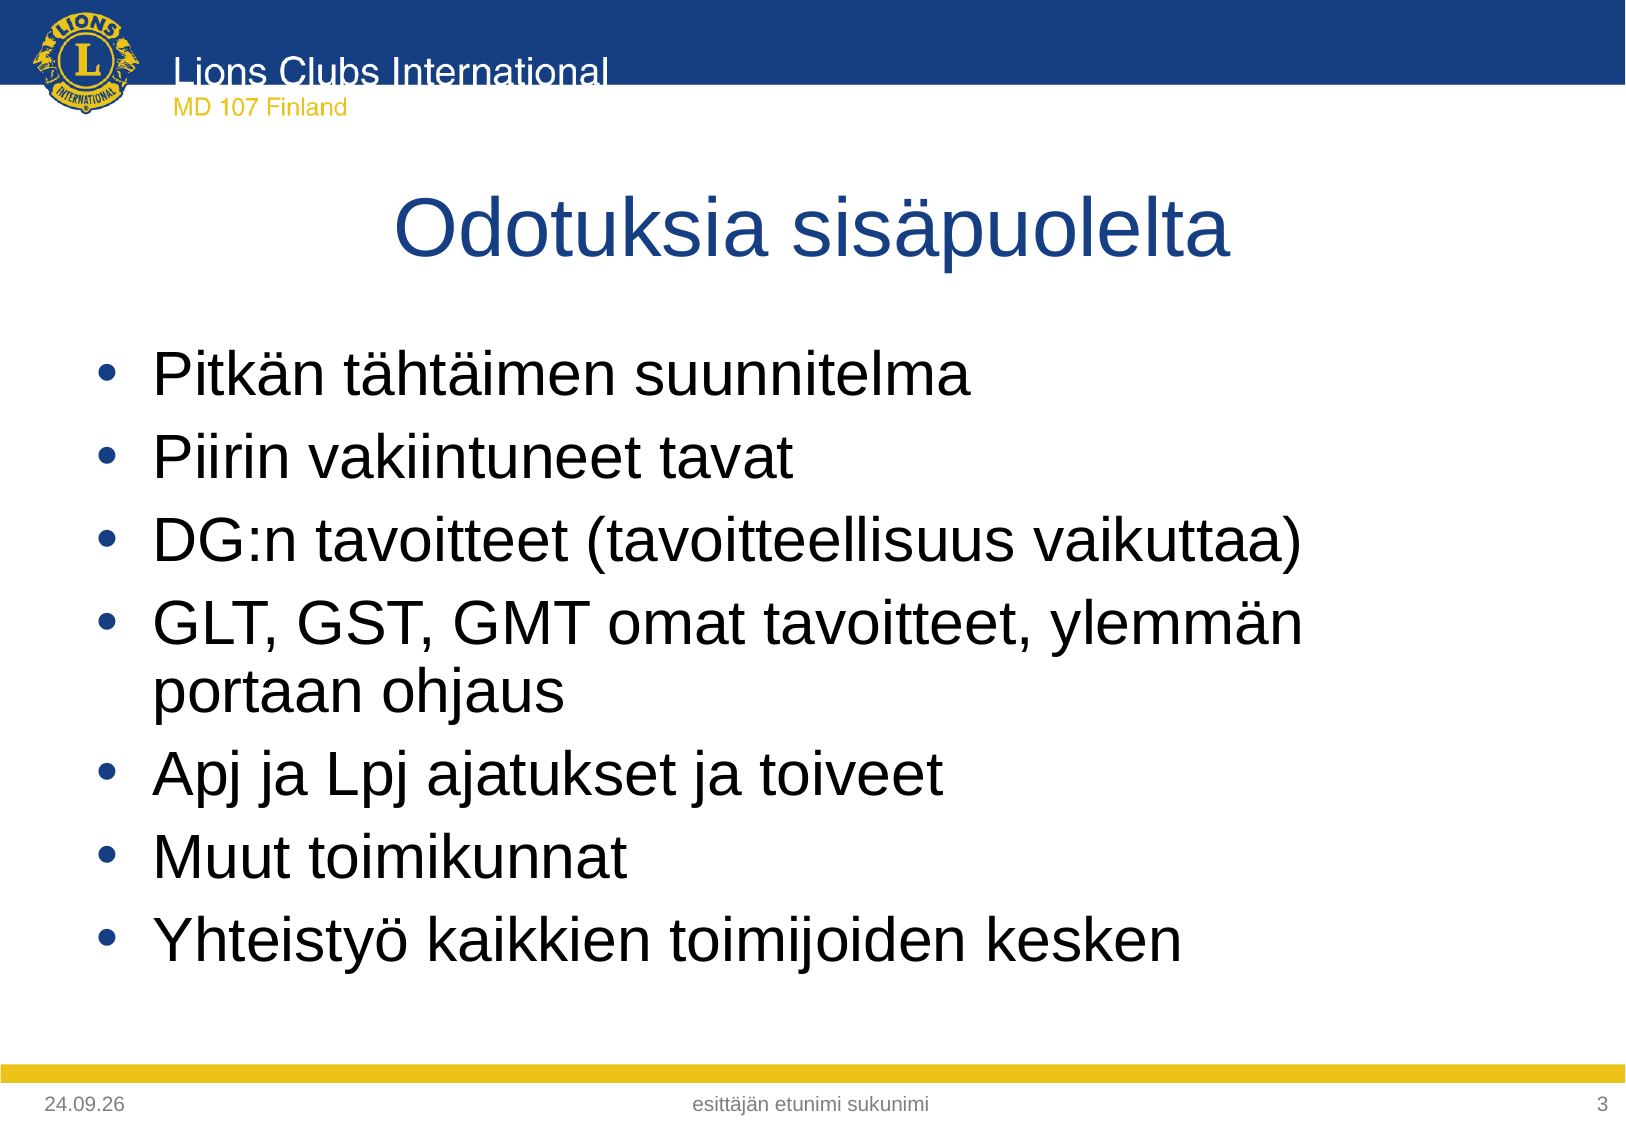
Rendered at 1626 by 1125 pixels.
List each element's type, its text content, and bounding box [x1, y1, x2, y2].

text_box esittäjän etunimi sukunimi [409, 1073, 1212, 1125]
title Odotuksia sisäpuolelta [81, 151, 1544, 296]
text_box 25.03.19 [29, 1072, 268, 1125]
list Pitkän tähtäimen suunnitelma Piirin vakiintuneet tavat DG:n tavoitteet (tavoitteellisuus vaikuttaa) GLT, GST, GMT omat tavoitteet, ylemmän portaan ohjaus Apj ja Lpj ajatukset ja toiveet Muut toimikunnat Yhteistyö kaikkien toimijoiden kesken [81, 334, 1544, 1034]
text_box <numero> [1243, 1073, 1624, 1125]
picture [0, 0, 1626, 122]
